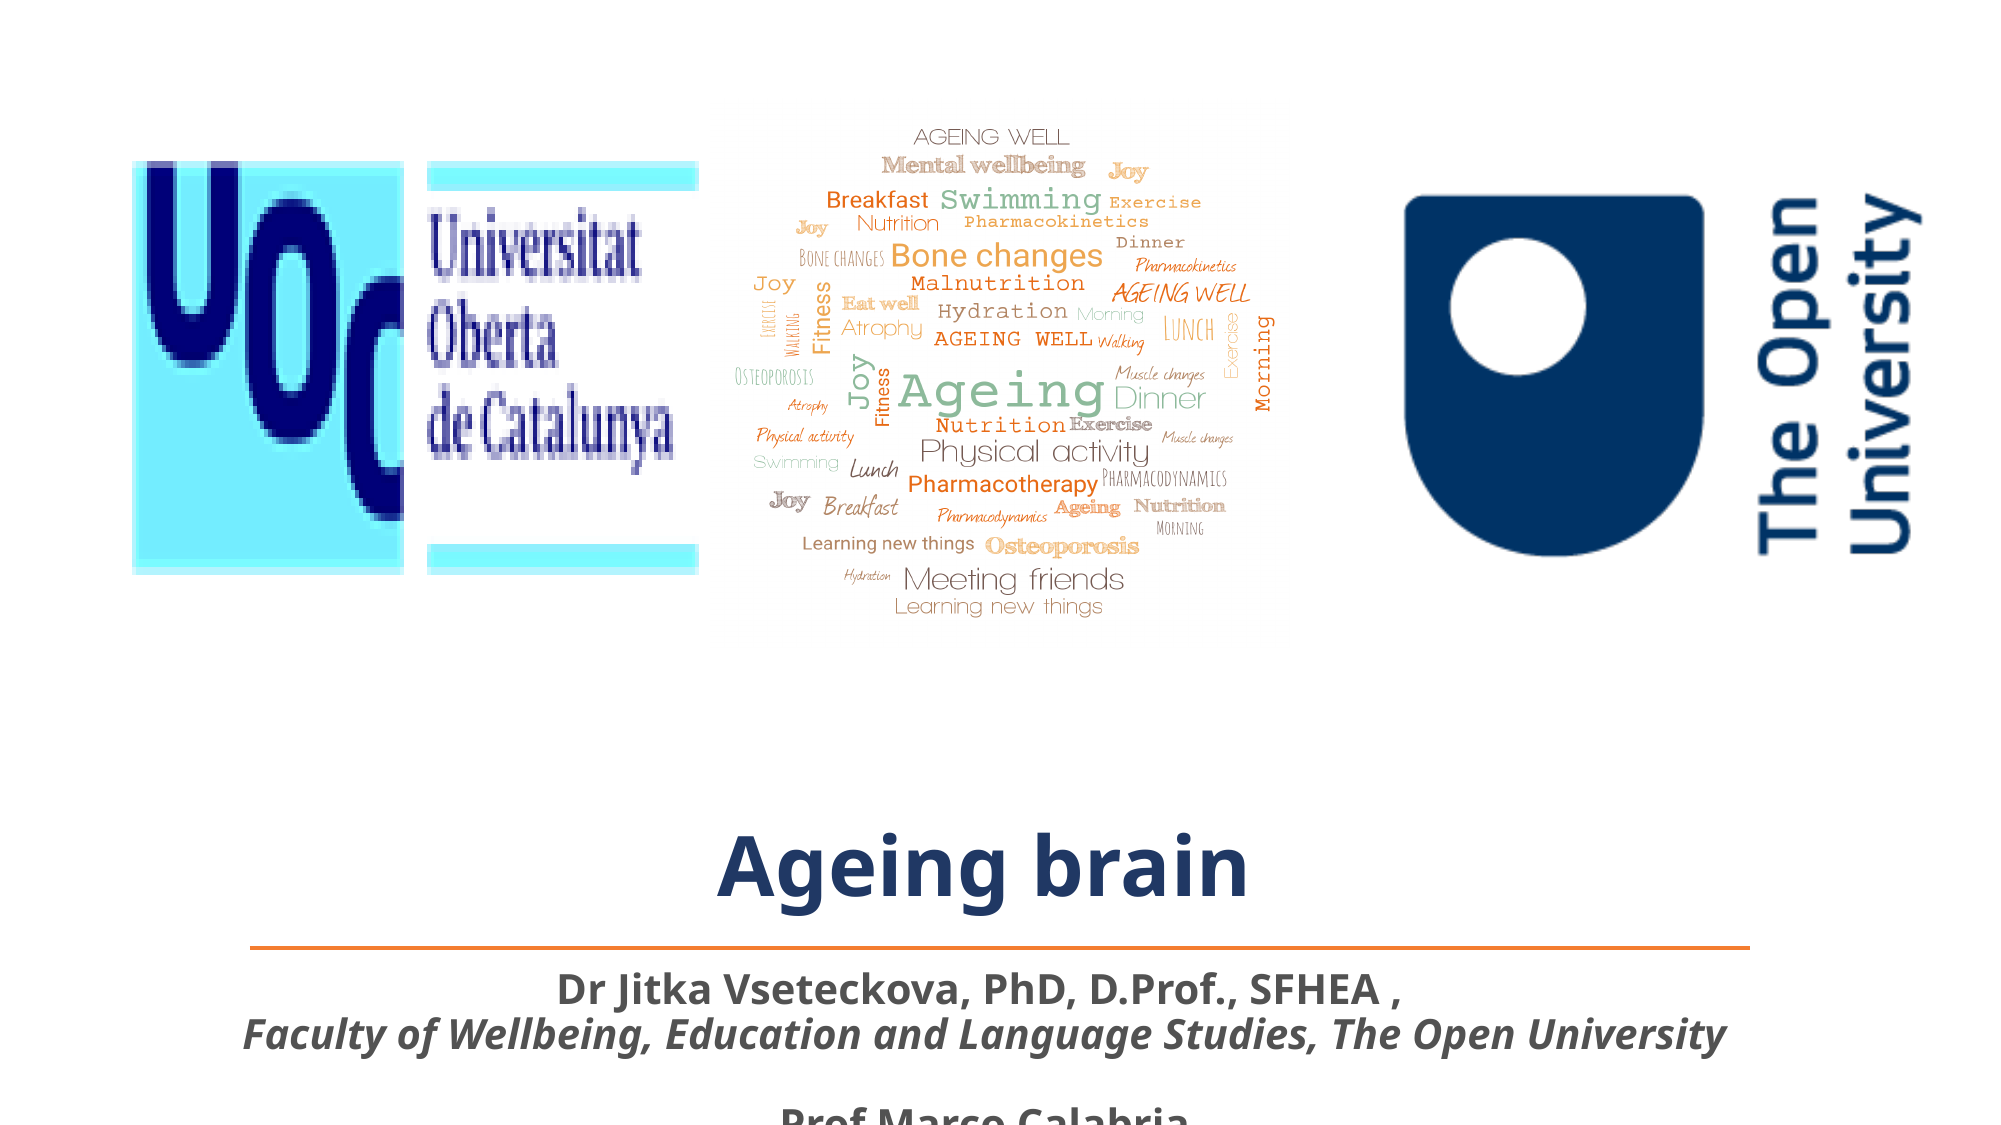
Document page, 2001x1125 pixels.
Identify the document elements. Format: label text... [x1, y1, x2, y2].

title Ageing brain Dr Jitka Vseteckova, PhD, D.Prof., SFHEA , Faculty of Wellbeing, Education and Language Studies, The Open University Prof Marco Calabria Faculty of Health Sciences and Cognitive NeuroLab, Open University of Catalonia [44, 709, 1926, 1125]
picture [1402, 188, 1926, 563]
picture [121, 98, 1290, 648]
